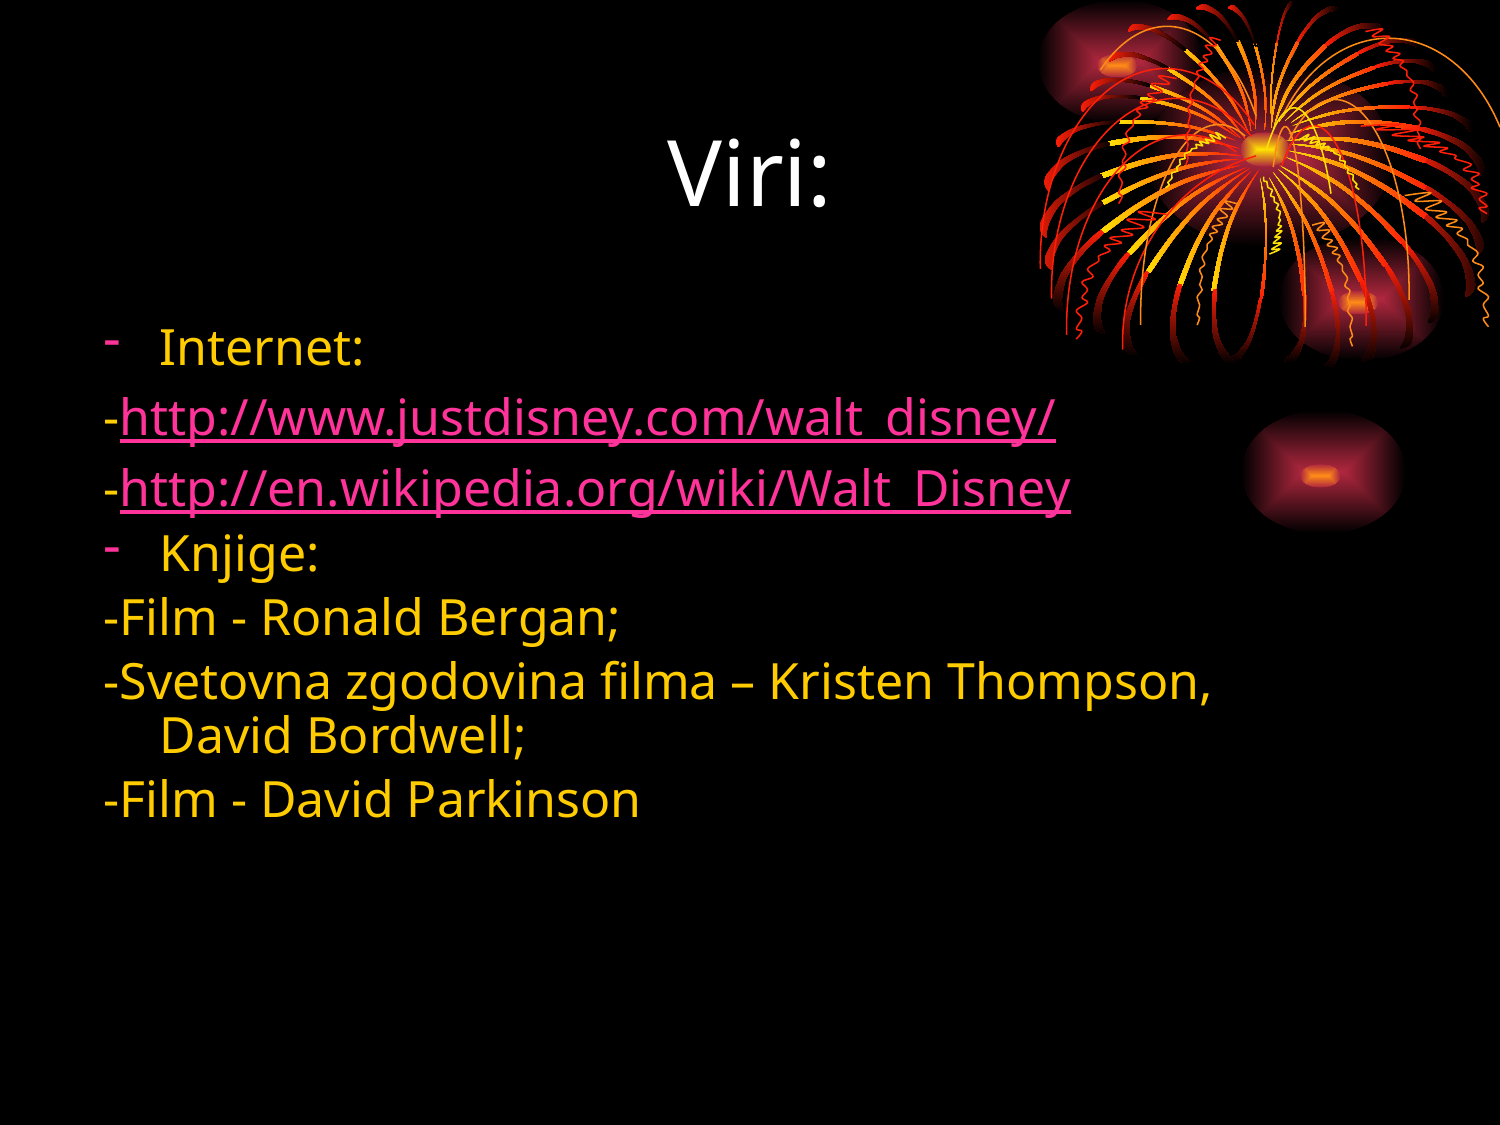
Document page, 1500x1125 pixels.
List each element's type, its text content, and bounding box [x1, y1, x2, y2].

title Viri: [112, 49, 1388, 290]
list Internet: -http://www.justdisney.com/walt_disney/ -http://en.wikipedia.org/wiki/Walt_Disney Knjige: -Film - Ronald Bergan; -Svetovna zgodovina filma – Kristen Thompson, David Bordwell; -Film - David Parkinson [88, 314, 1364, 990]
